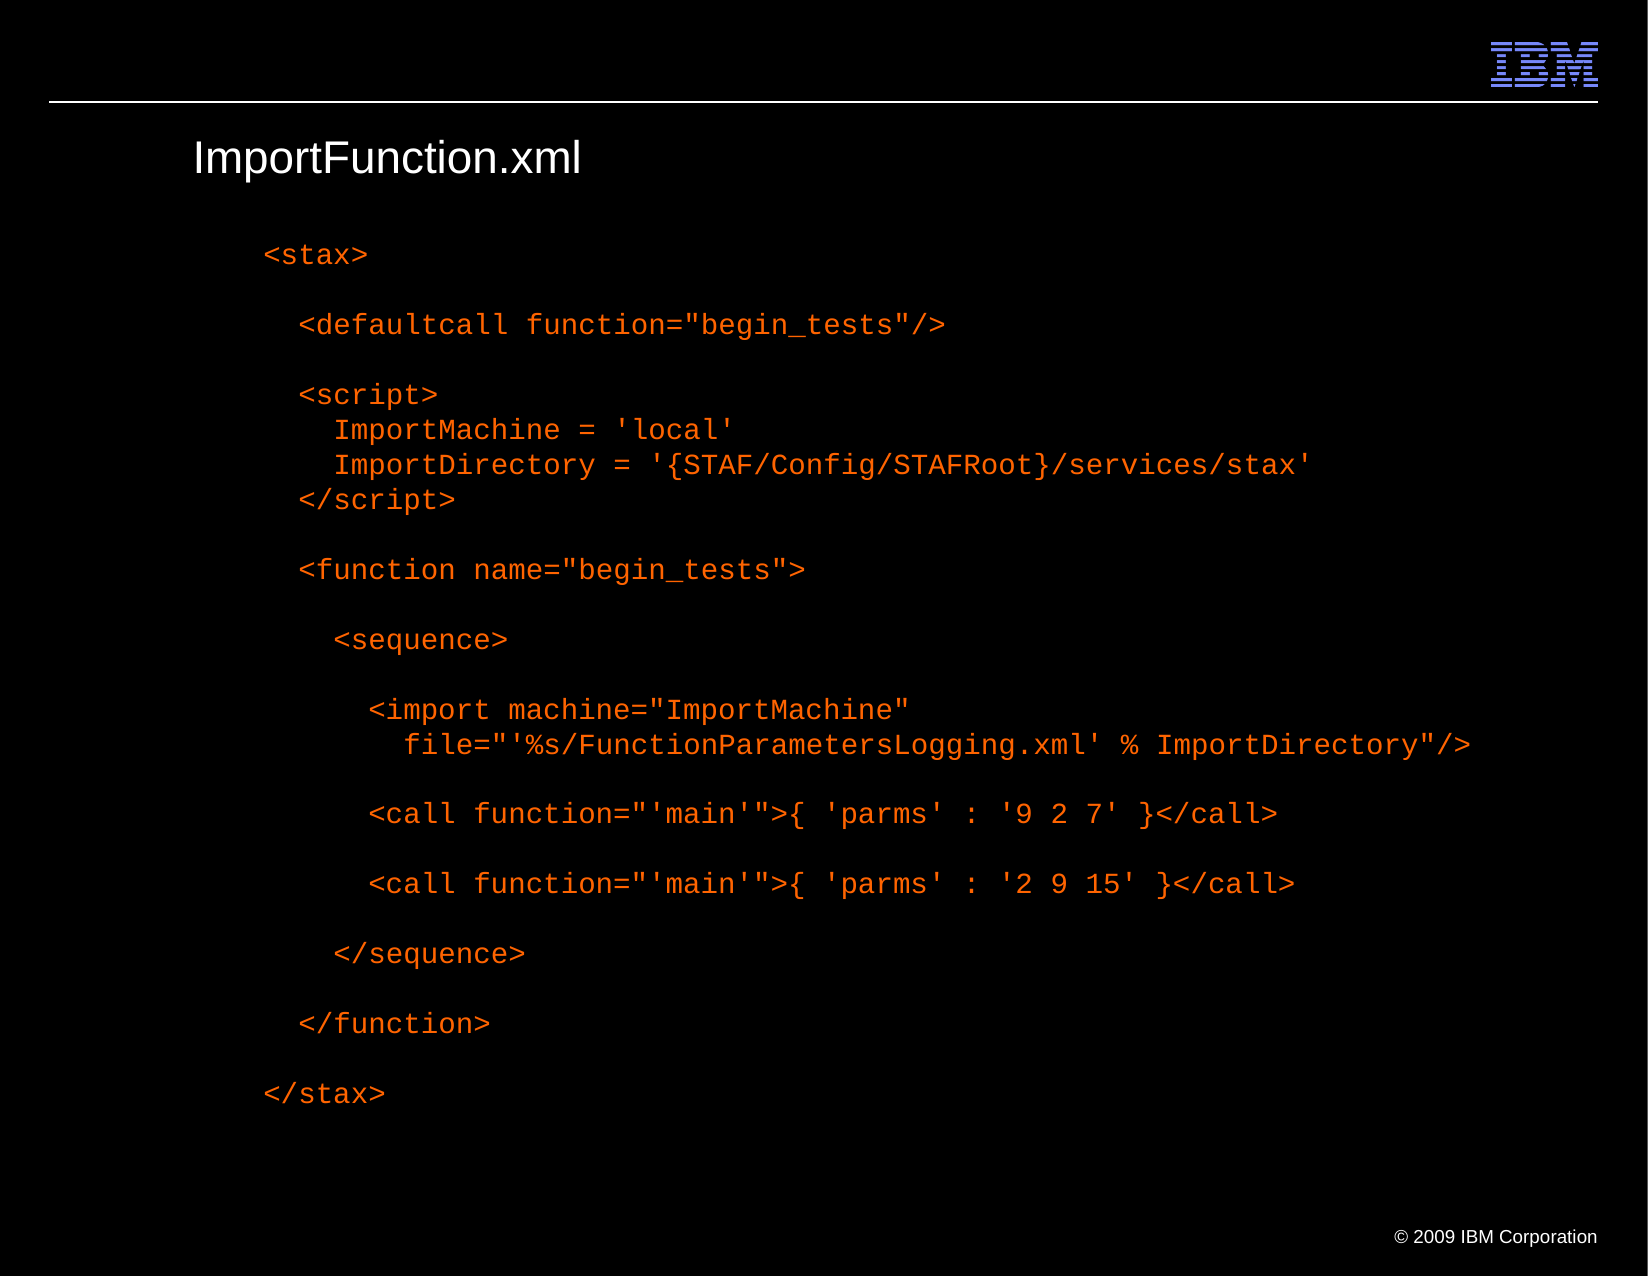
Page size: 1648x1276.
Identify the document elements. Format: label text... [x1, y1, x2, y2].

title ImportFunction.xml [175, 125, 1648, 219]
text_box <stax> <defaultcall function="begin_tests"/> <script> ImportMachine = 'local' ImportDirectory = '{STAF/Config/STAFRoot}/services/stax' </script> <function name="begin_tests"> <sequence> <import machine="ImportMachine" file="'%s/FunctionParametersLogging.xml' % ImportDirectory"/> <call function="'main'">{ 'parms' : '9 2 7' }</call> <call function="'main'">{ 'parms' : '2 9 15' }</call> </sequence> </function> </stax> [248, 227, 1648, 1153]
picture [1491, 42, 1598, 87]
